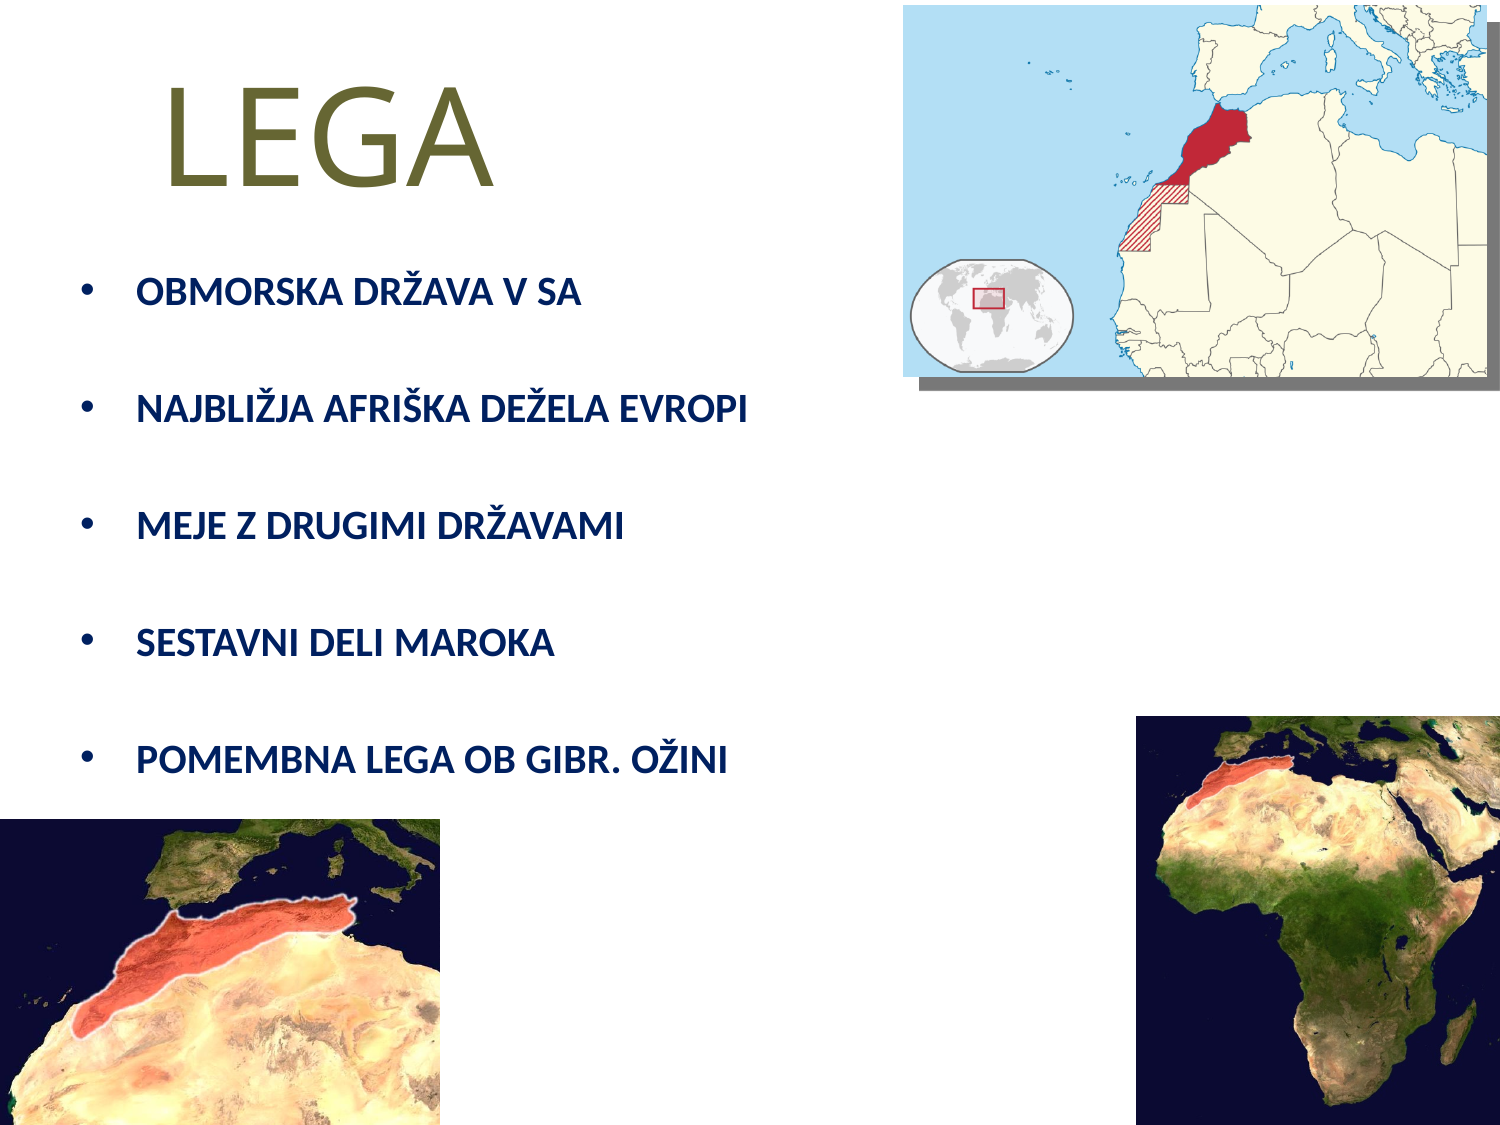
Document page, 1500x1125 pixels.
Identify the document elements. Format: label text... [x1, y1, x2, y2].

picture [1136, 716, 1500, 1125]
list OBMORSKA DRŽAVA V SA NAJBLIŽJA AFRIŠKA DEŽELA EVROPI MEJE Z DRUGIMI DRŽAVAMI SESTAVNI DELI MAROKA POMEMBNA LEGA OB GIBR. OŽINI [64, 256, 1415, 1000]
picture [0, 819, 440, 1125]
title LEGA [0, 37, 903, 225]
picture [903, 5, 1487, 377]
